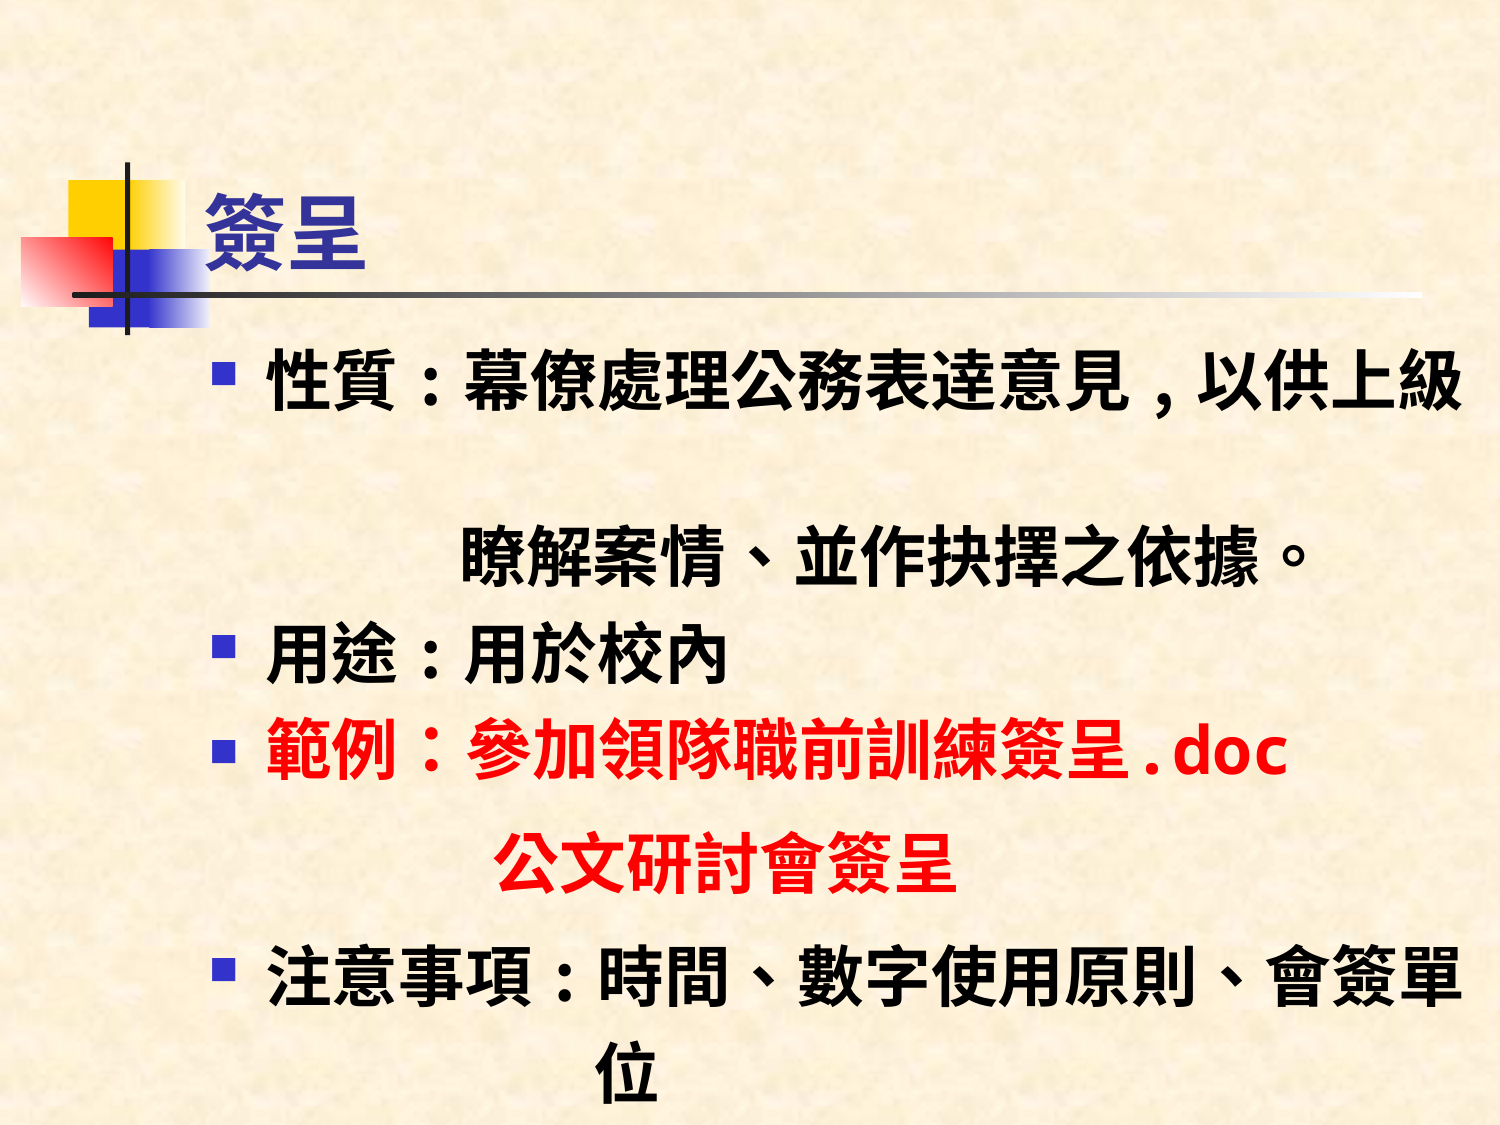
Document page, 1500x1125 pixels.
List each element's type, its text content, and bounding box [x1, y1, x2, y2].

list 性質:幕僚處理公務表逹意見,以供上級 瞭解案情、並作抉擇之依據。 用途:用於校內 範例：參加領隊職前訓練簽呈.doc 公文研討會簽呈 注意事項:時間、數字使用原則、會簽單 位 [193, 331, 1500, 1007]
title 簽呈 [188, 101, 1468, 289]
picture [0, 0, 1500, 1125]
